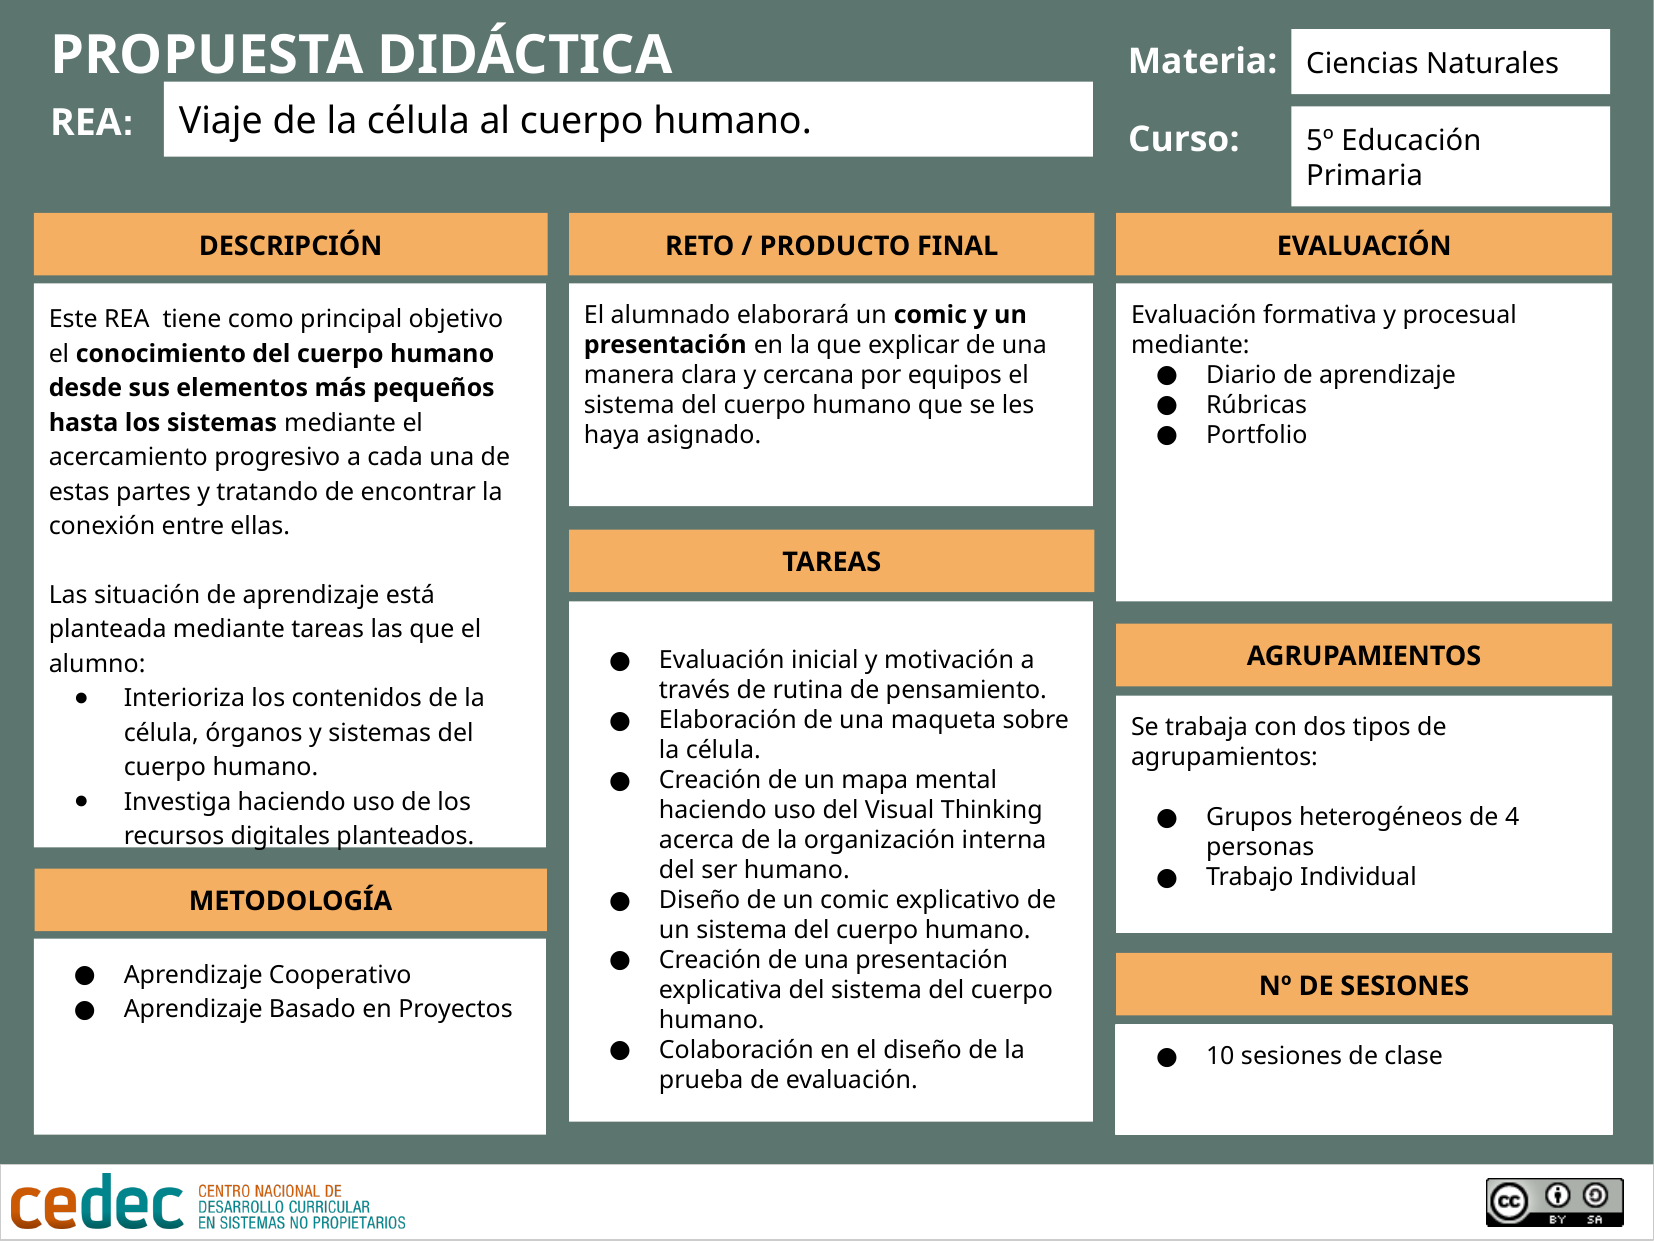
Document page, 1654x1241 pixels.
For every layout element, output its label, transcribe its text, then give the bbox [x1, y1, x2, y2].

text_box Este REA tiene como principal objetivo el conocimiento del cuerpo humano desde sus elementos más pequeños hasta los sistemas mediante el acercamiento progresivo a cada una de estas partes y tratando de encontrar la conexión entre ellas. Las situación de aprendizaje está planteada mediante tareas las que el alumno: Interioriza los contenidos de la célula, órganos y sistemas del cuerpo humano. Investiga haciendo uso de los recursos digitales planteados. [33, 283, 546, 848]
text_box METODOLOGÍA [34, 868, 547, 932]
text_box Nº DE SESIONES [1116, 952, 1613, 1016]
text_box Viaje de la célula al cuerpo humano. [163, 81, 1093, 157]
text_box PROPUESTA DIDÁCTICA [35, 11, 892, 90]
picture [1486, 1178, 1624, 1227]
text_box Se trabaja con dos tipos de agrupamientos: Grupos heterogéneos de 4 personas Trabajo Individual [1116, 695, 1613, 933]
text_box RETO / PRODUCTO FINAL [569, 212, 1095, 276]
text_box Aprendizaje Cooperativo Aprendizaje Basado en Proyectos [33, 938, 546, 1135]
text_box AGRUPAMIENTOS [1116, 623, 1613, 687]
text_box EVALUACIÓN [1116, 212, 1613, 276]
text_box REA: [35, 90, 163, 154]
text_box Materia: [1113, 30, 1291, 94]
text_box 10 sesiones de clase [1116, 1024, 1613, 1135]
text_box TAREAS [569, 529, 1095, 593]
text_box Ciencias Naturales [1291, 29, 1611, 95]
text_box DESCRIPCIÓN [33, 212, 548, 276]
text_box El alumnado elaborará un comic y un presentación en la que explicar de una manera clara y cercana por equipos el sistema del cuerpo humano que se les haya asignado. [569, 283, 1093, 507]
text_box Evaluación inicial y motivación a través de rutina de pensamiento. Elaboración de una maqueta sobre la célula. Creación de un mapa mental haciendo uso del Visual Thinking acerca de la organización interna del ser humano. Diseño de un comic explicativo de un sistema del cuerpo humano. Creación de una presentación explicativa del sistema del cuerpo humano. Colaboración en el diseño de la prueba de evaluación. [569, 601, 1093, 1122]
text_box Evaluación formativa y procesual mediante: Diario de aprendizaje Rúbricas Portfolio [1116, 283, 1613, 602]
text_box 5º Educación Primaria [1291, 106, 1611, 207]
picture [11, 1173, 405, 1229]
text_box [0, 1164, 1654, 1241]
text_box Curso: [1113, 109, 1291, 173]
